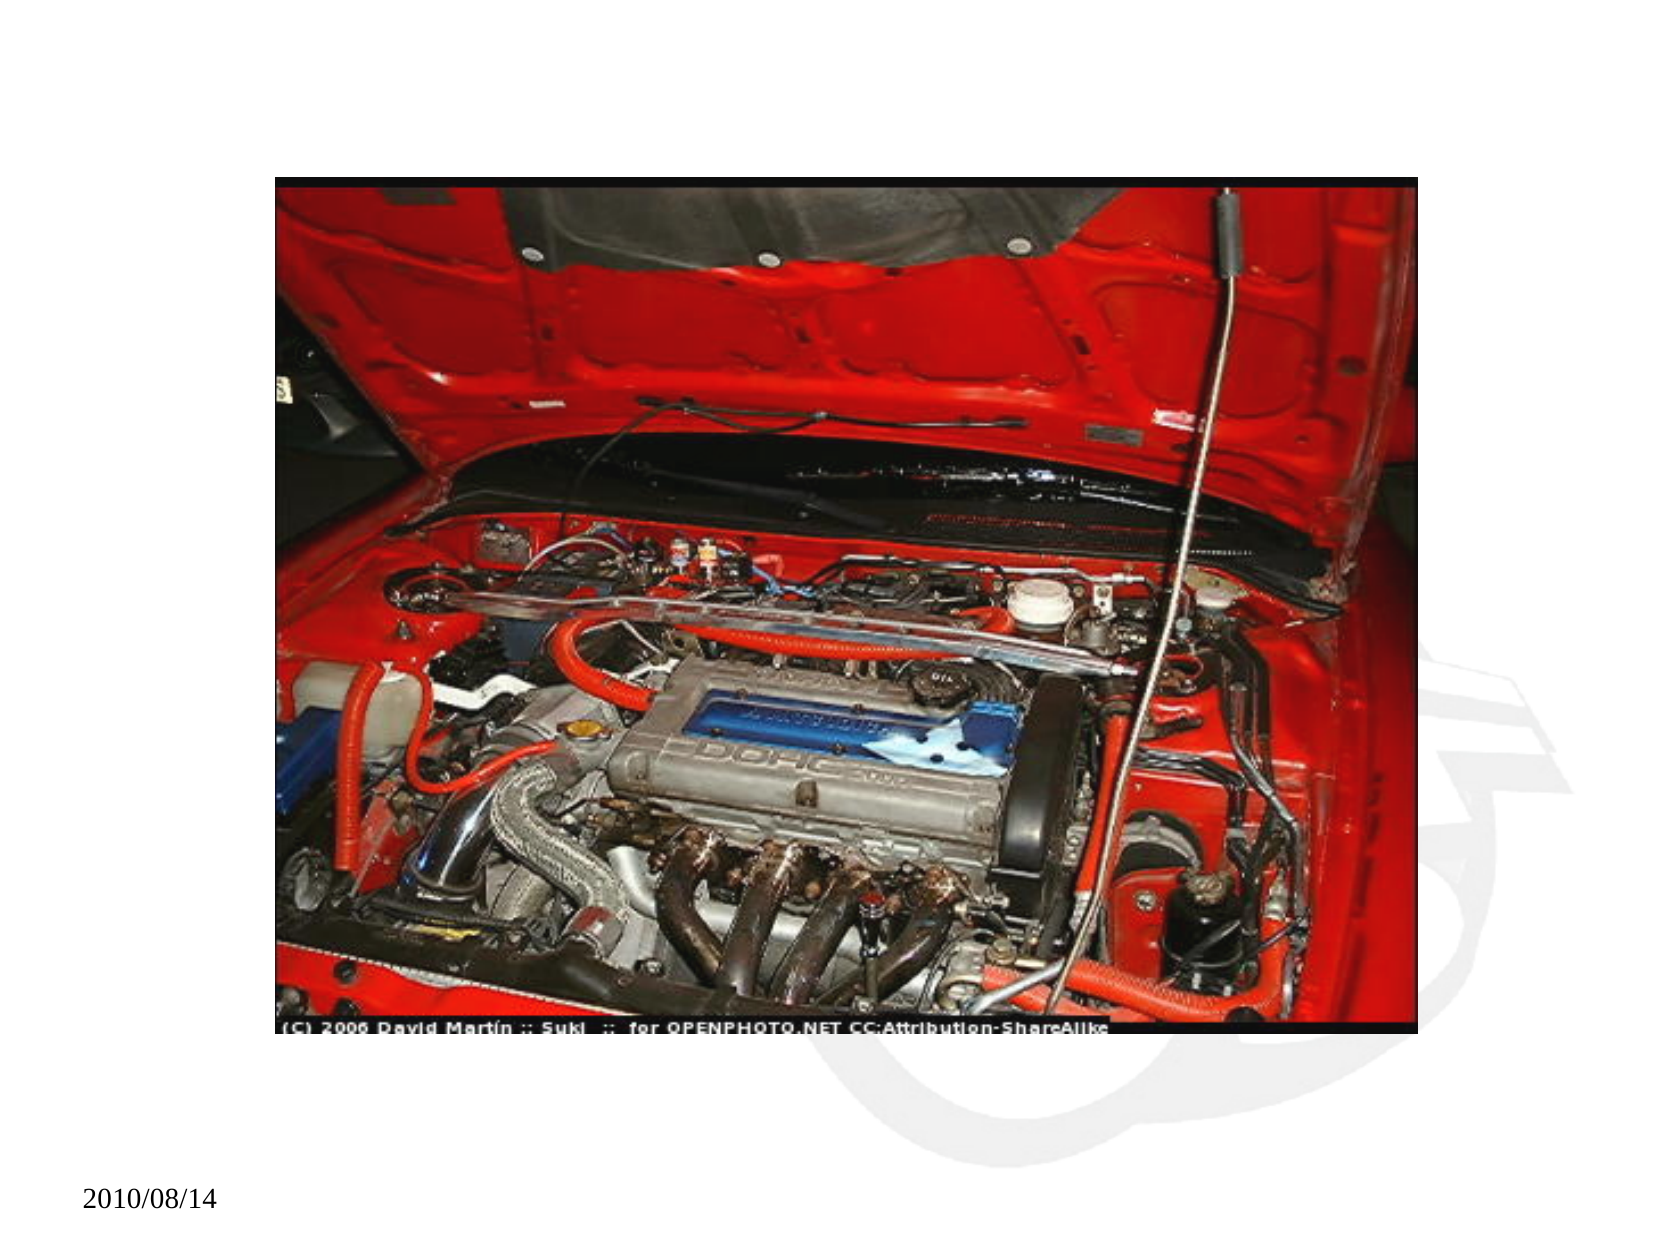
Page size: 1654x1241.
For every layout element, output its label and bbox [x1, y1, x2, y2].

picture [275, 177, 1577, 1170]
